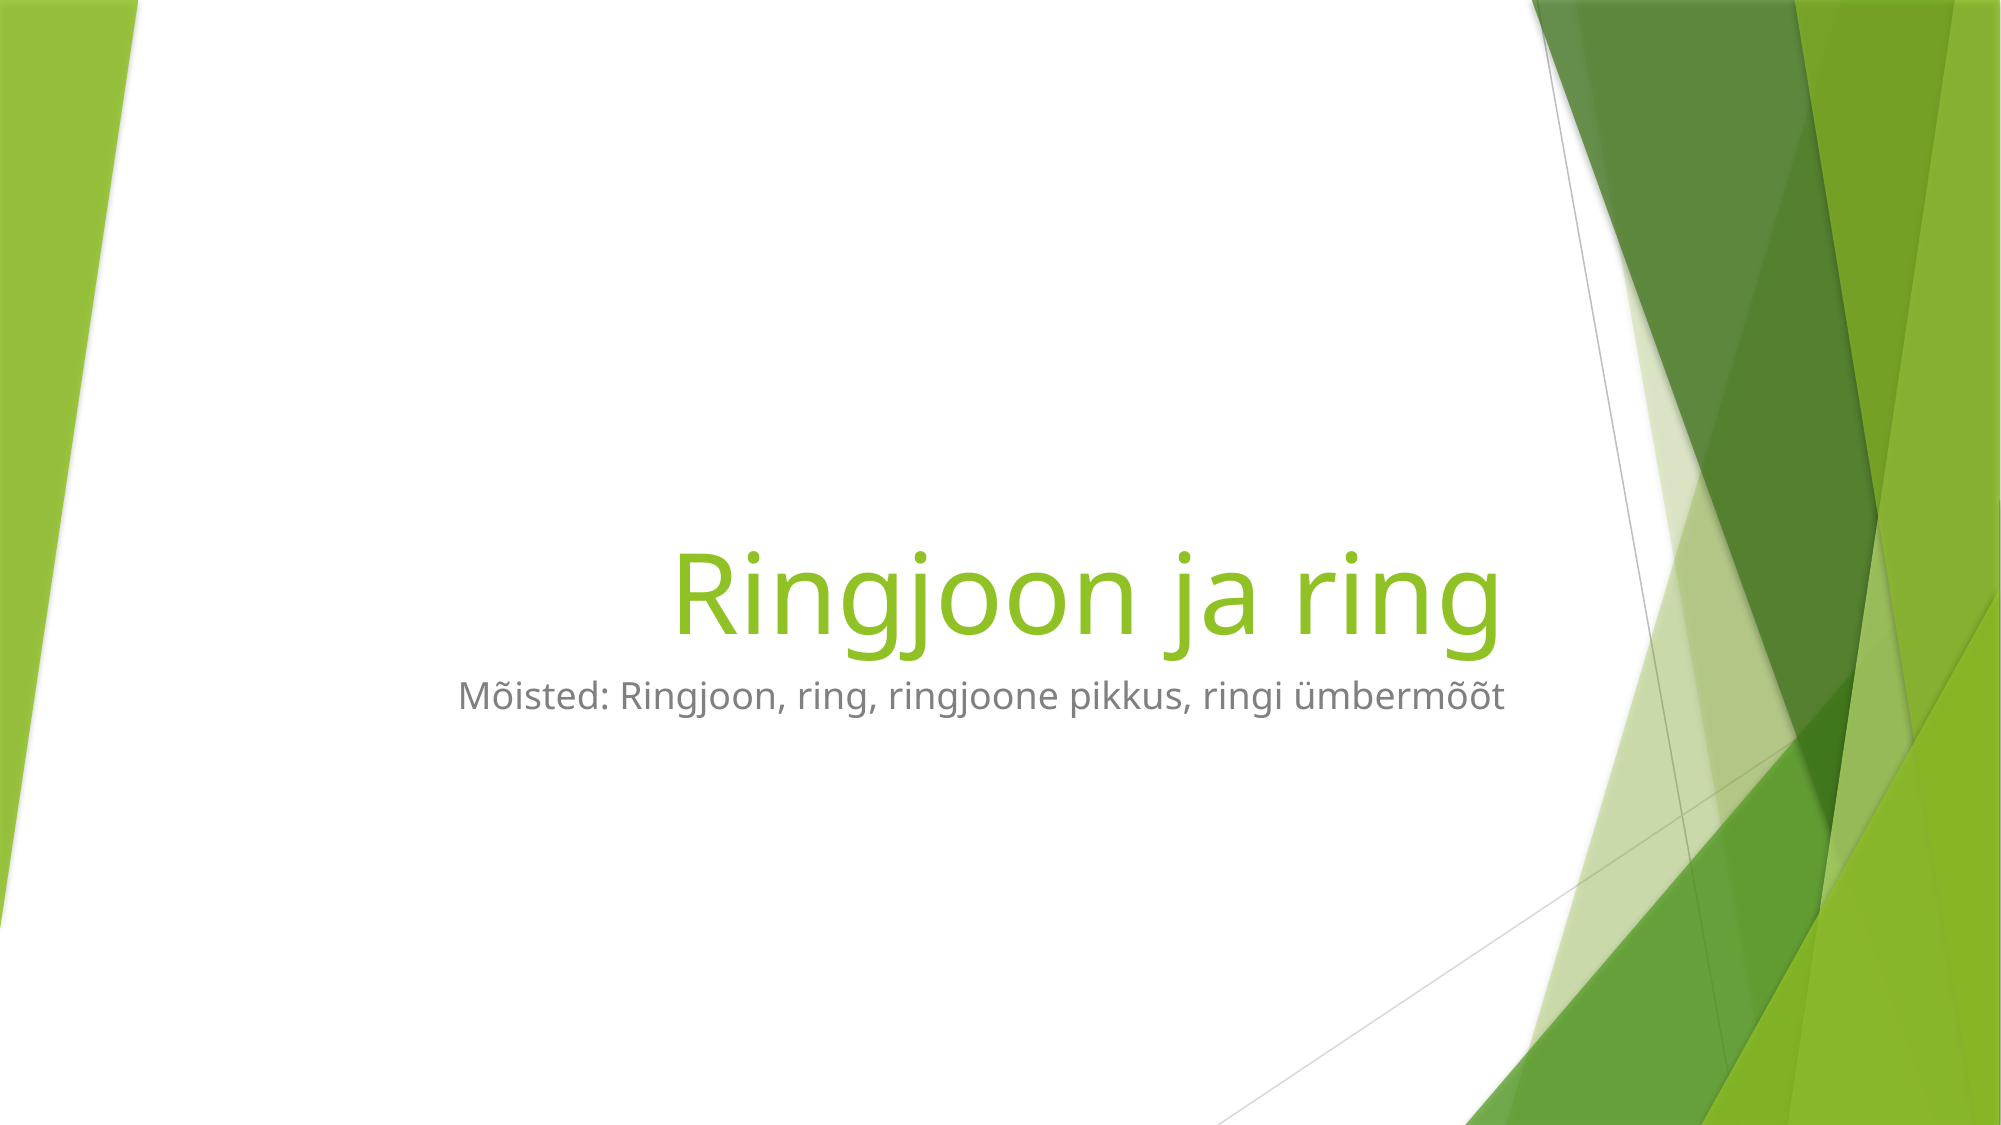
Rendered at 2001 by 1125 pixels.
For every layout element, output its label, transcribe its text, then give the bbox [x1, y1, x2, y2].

subtitle Mõisted: Ringjoon, ring, ringjoone pikkus, ringi ümbermõõt [247, 664, 1522, 845]
title Ringjoon ja ring [247, 394, 1522, 664]
